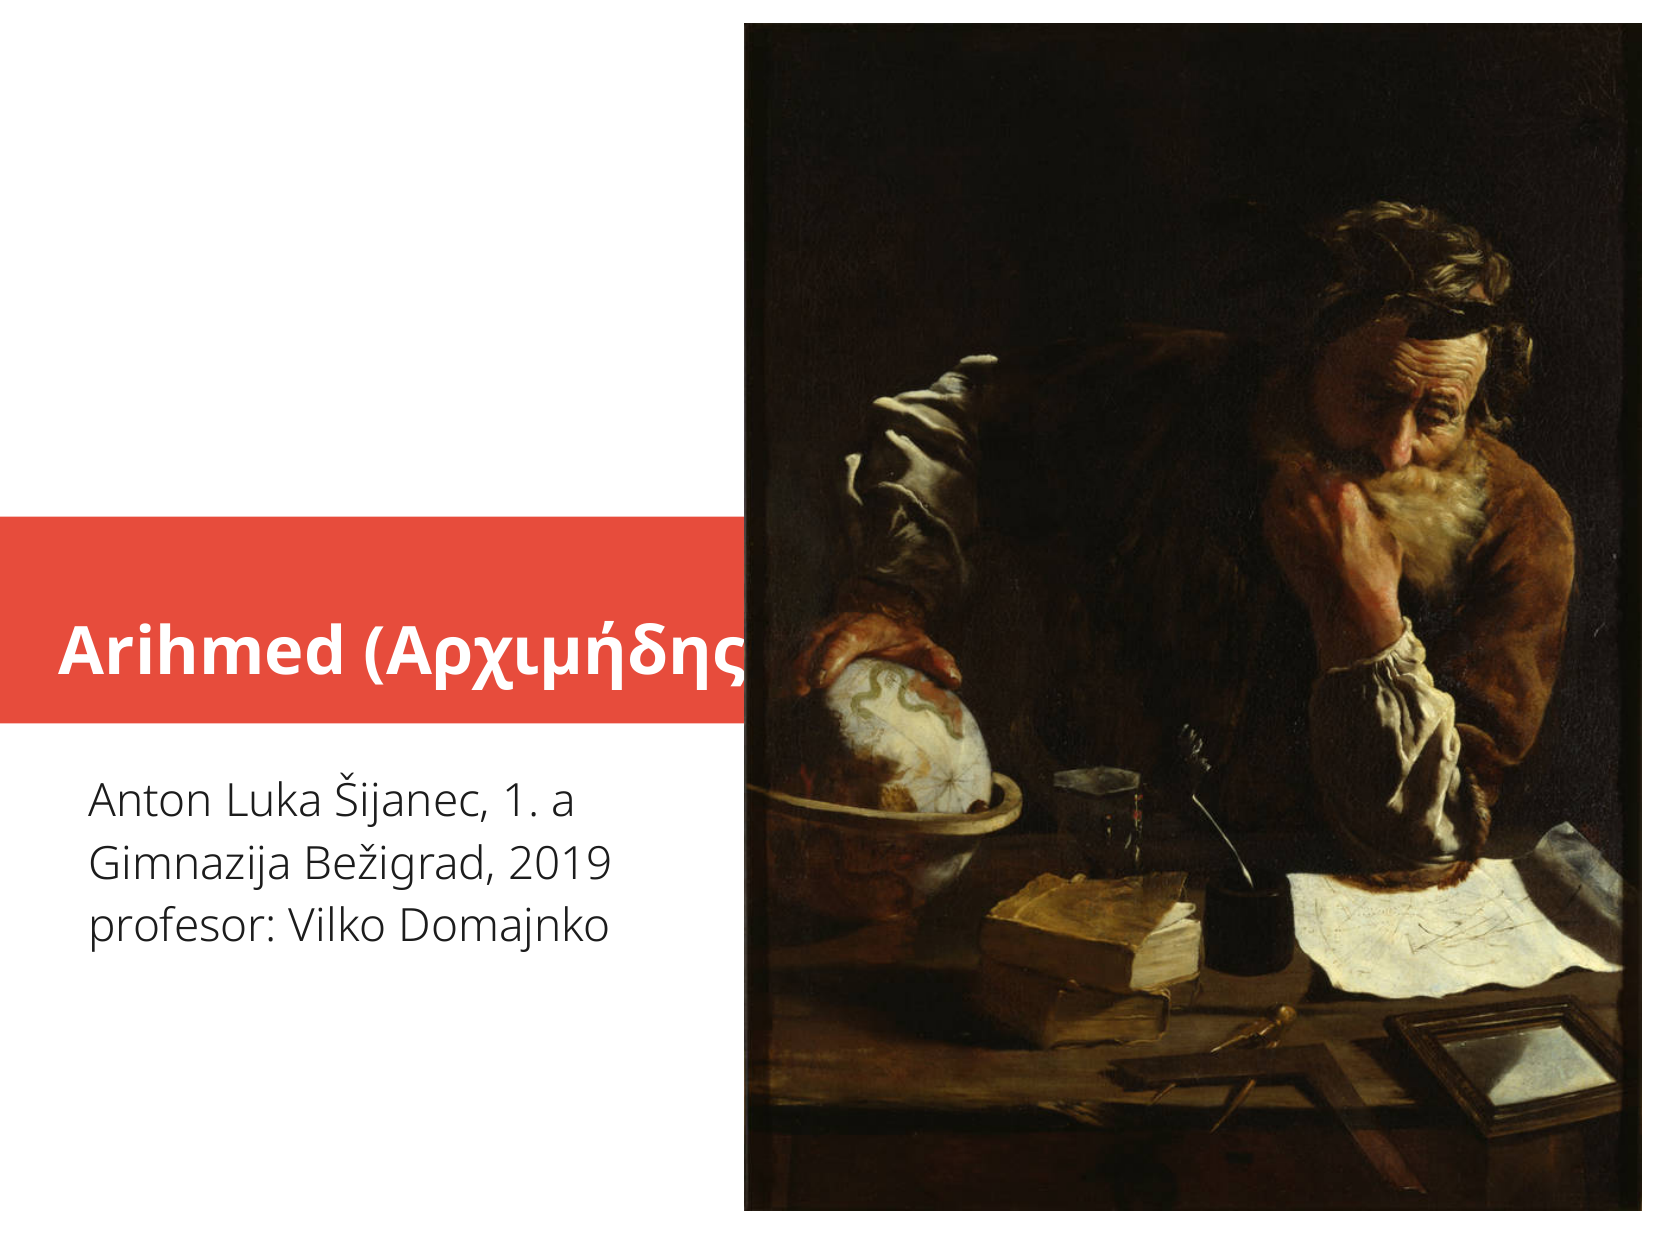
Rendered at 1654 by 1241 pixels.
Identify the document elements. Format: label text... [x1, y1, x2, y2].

picture [744, 23, 1642, 1211]
title Arihmed (Αρχιμήδης) [59, 546, 744, 694]
subtitle Anton Luka Šijanec, 1. a Gimnazija Bežigrad, 2019 profesor: Vilko Domajnko [88, 767, 744, 1182]
